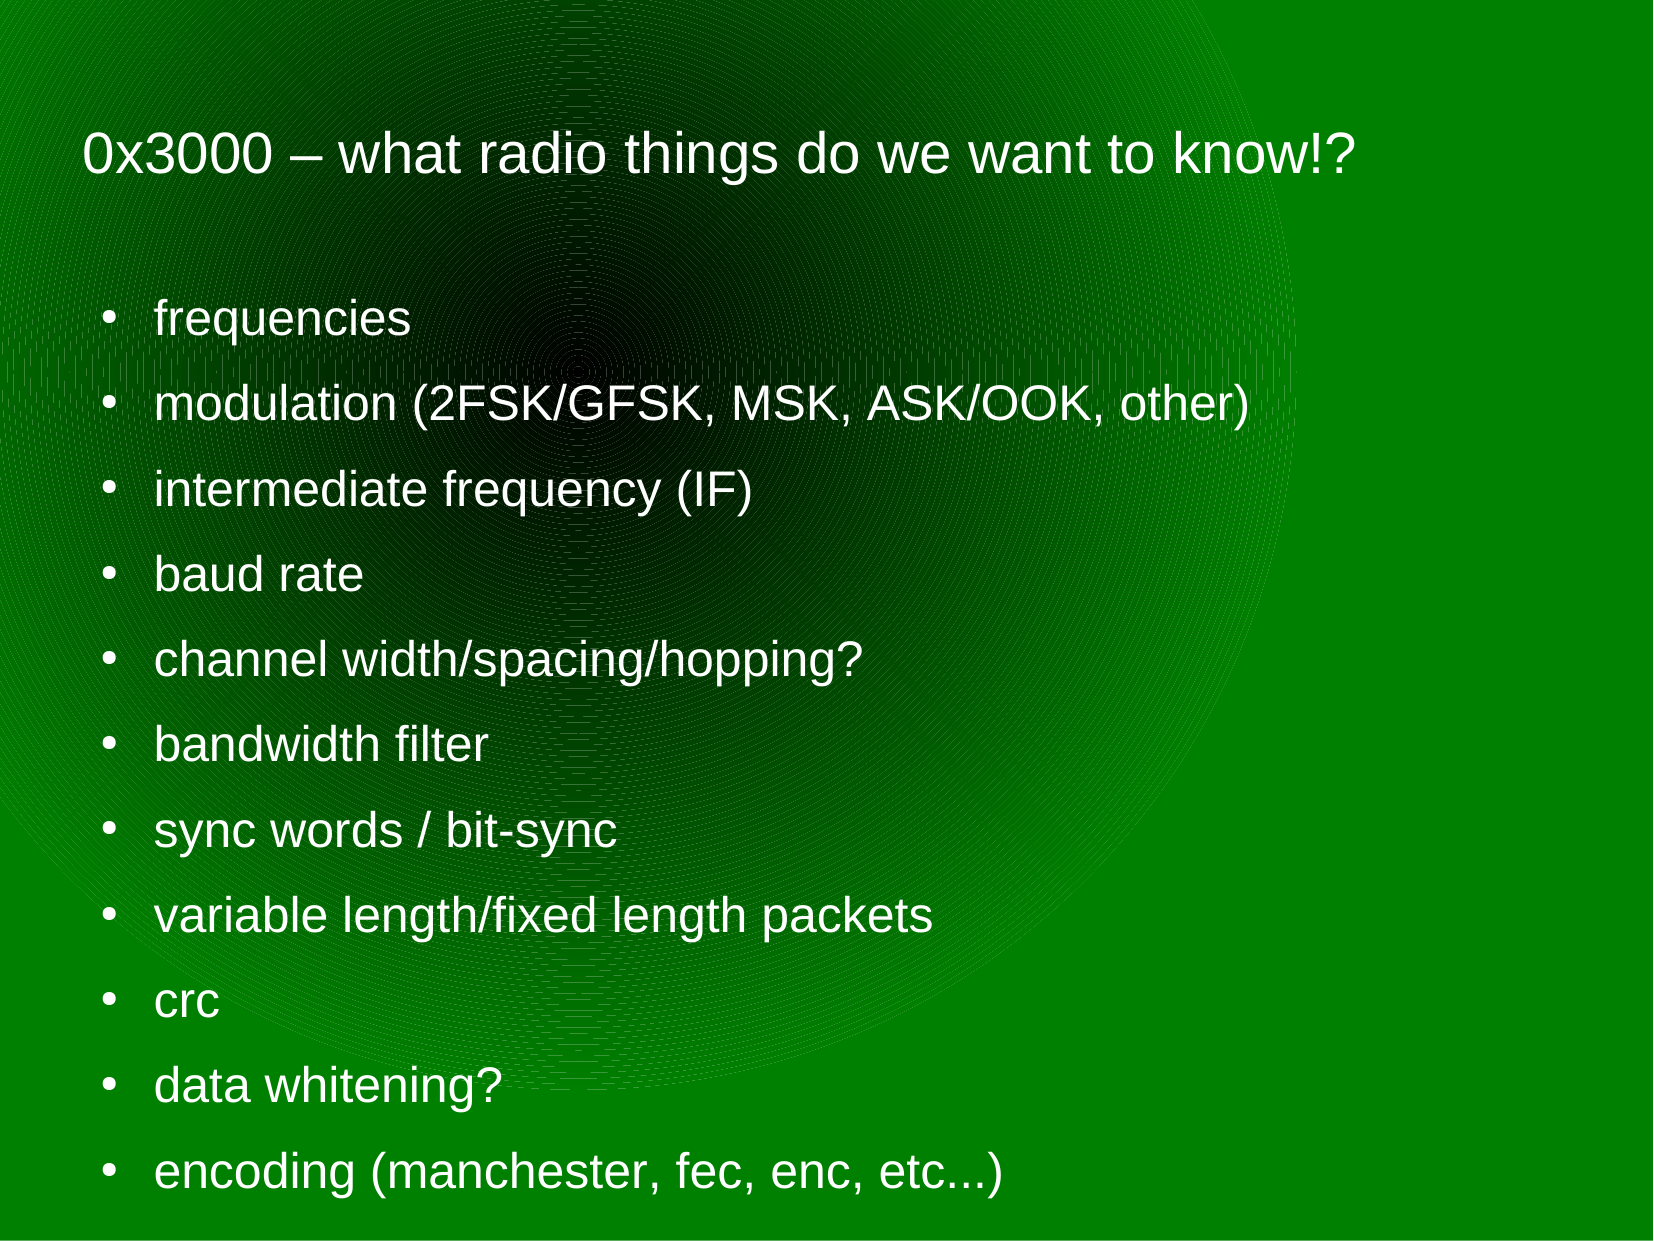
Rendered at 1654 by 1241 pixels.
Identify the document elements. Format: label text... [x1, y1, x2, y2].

list frequencies modulation (2FSK/GFSK, MSK, ASK/OOK, other) intermediate frequency (IF) baud rate channel width/spacing/hopping? bandwidth filter sync words / bit-sync variable length/fixed length packets crc data whitening? encoding (manchester, fec, enc, etc...) [82, 290, 1571, 1199]
title 0x3000 – what radio things do we want to know!? [82, 49, 1571, 257]
